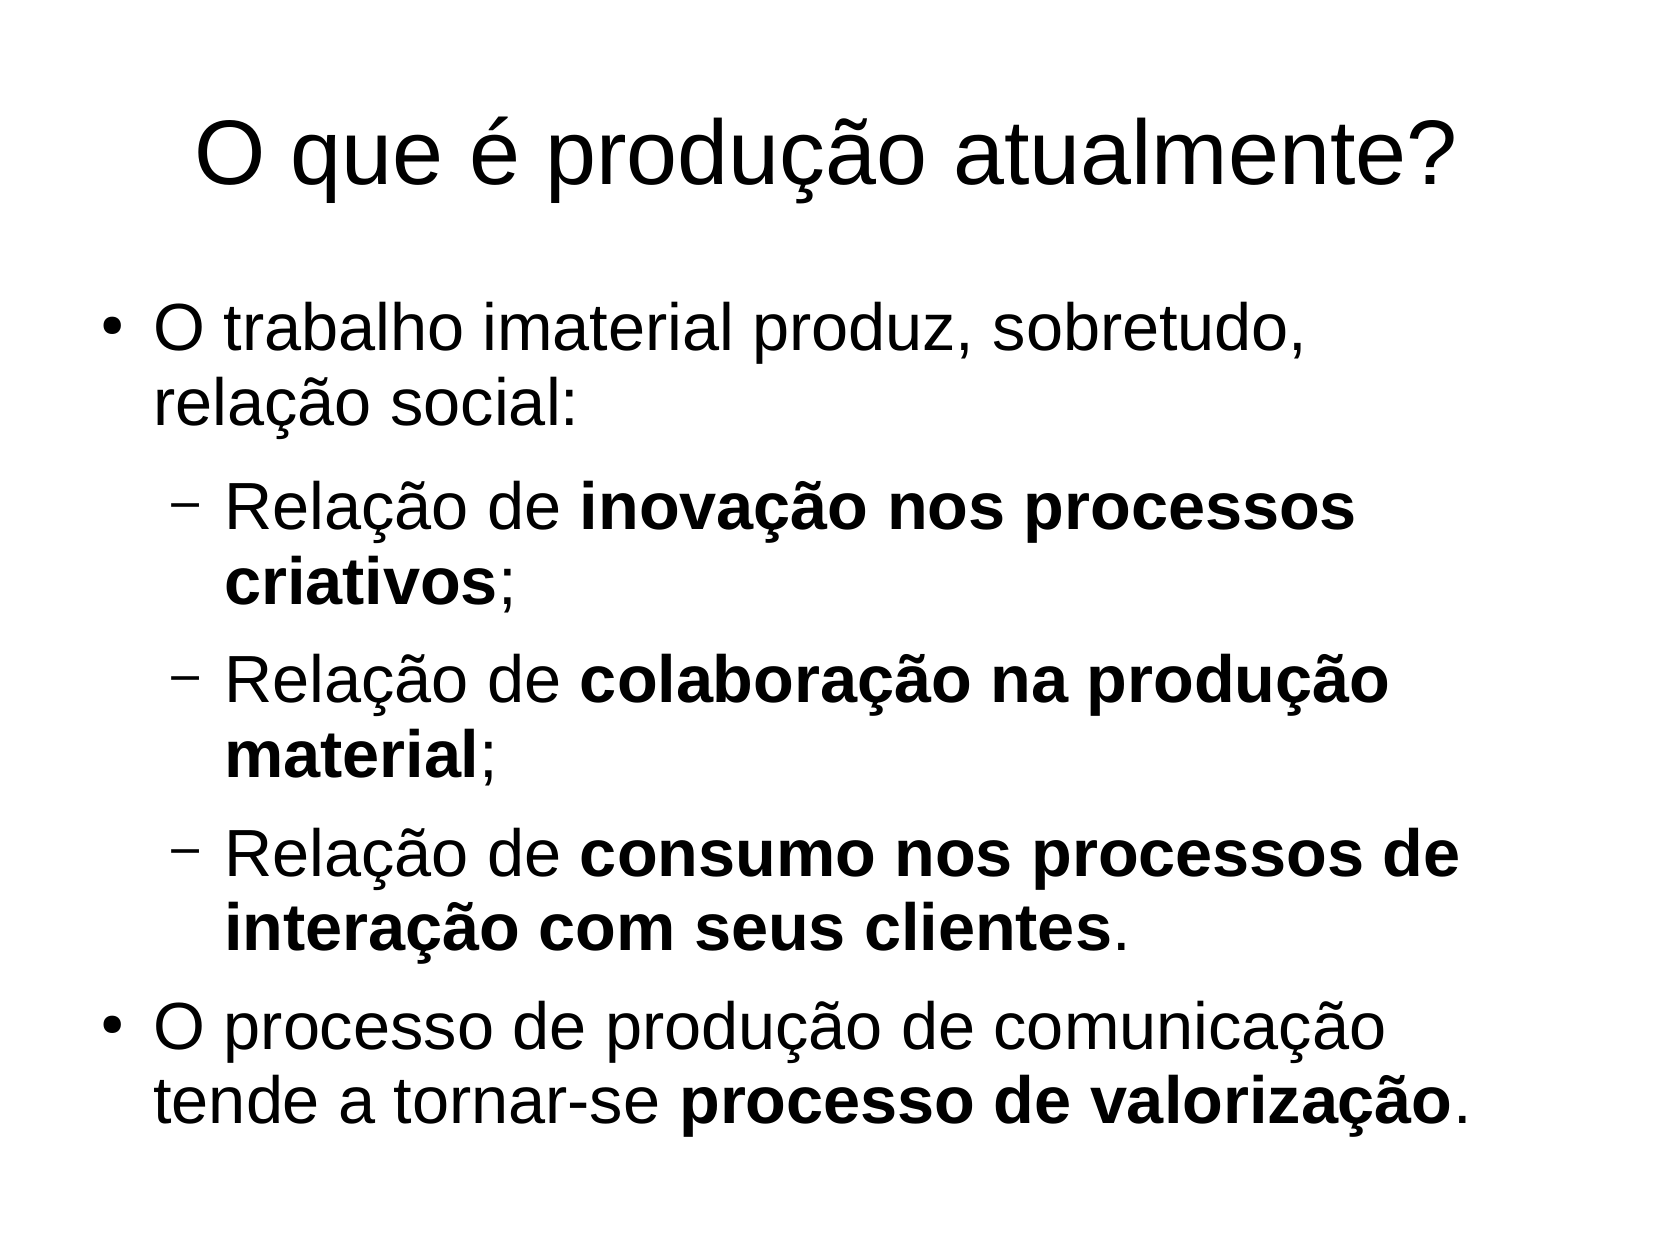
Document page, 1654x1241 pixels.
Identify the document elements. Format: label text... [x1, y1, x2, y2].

list O trabalho imaterial produz, sobretudo, relação social: Relação de inovação nos processos criativos; Relação de colaboração na produção material; Relação de consumo nos processos de interação com seus clientes. O processo de produção de comunicação tende a tornar-se processo de valorização. [82, 290, 1538, 1182]
title O que é produção atualmente? [82, 49, 1571, 257]
